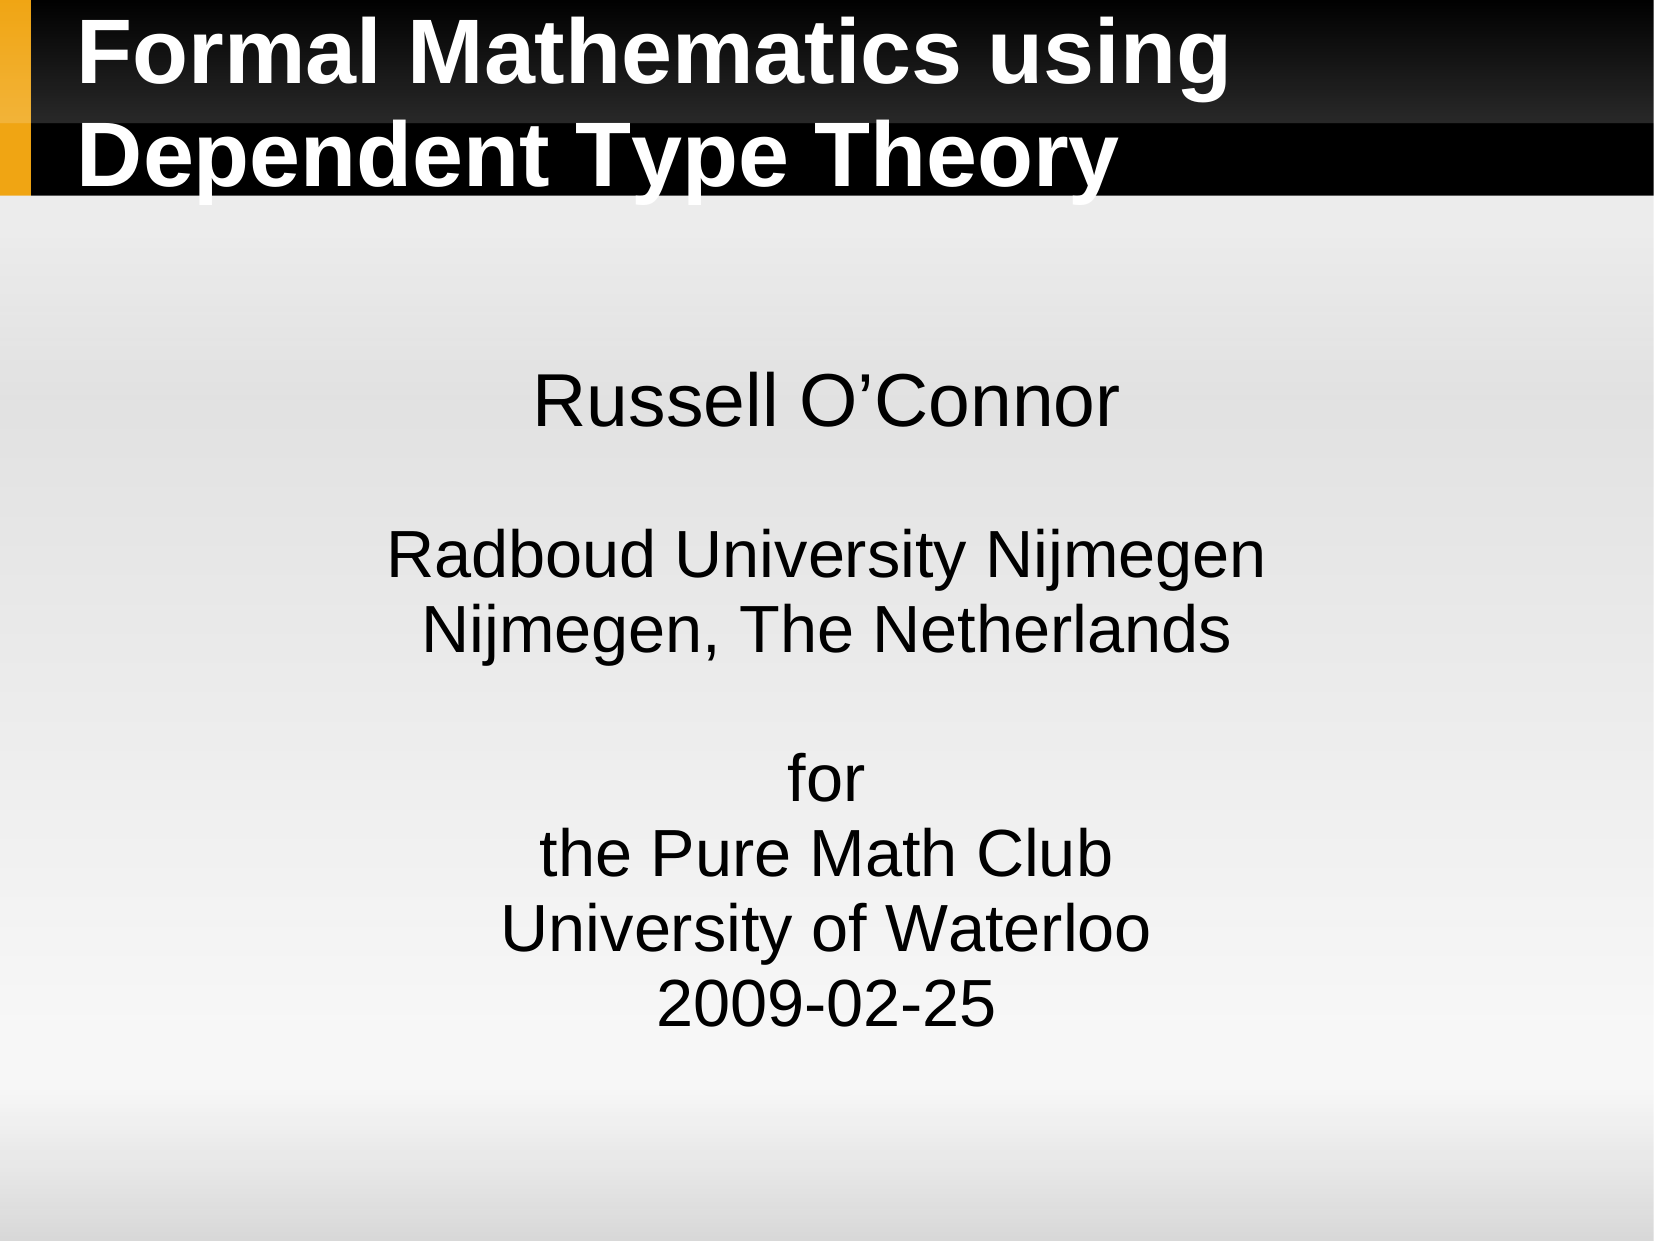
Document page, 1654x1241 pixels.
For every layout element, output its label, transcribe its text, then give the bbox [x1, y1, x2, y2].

picture [0, 0, 1654, 1241]
subtitle Russell O’Connor Radboud University Nijmegen Nijmegen, The Netherlands for the Pure Math Club University of Waterloo 2009-02-25 [82, 297, 1571, 1102]
title Formal Mathematics using Dependent Type Theory [76, 0, 1565, 222]
